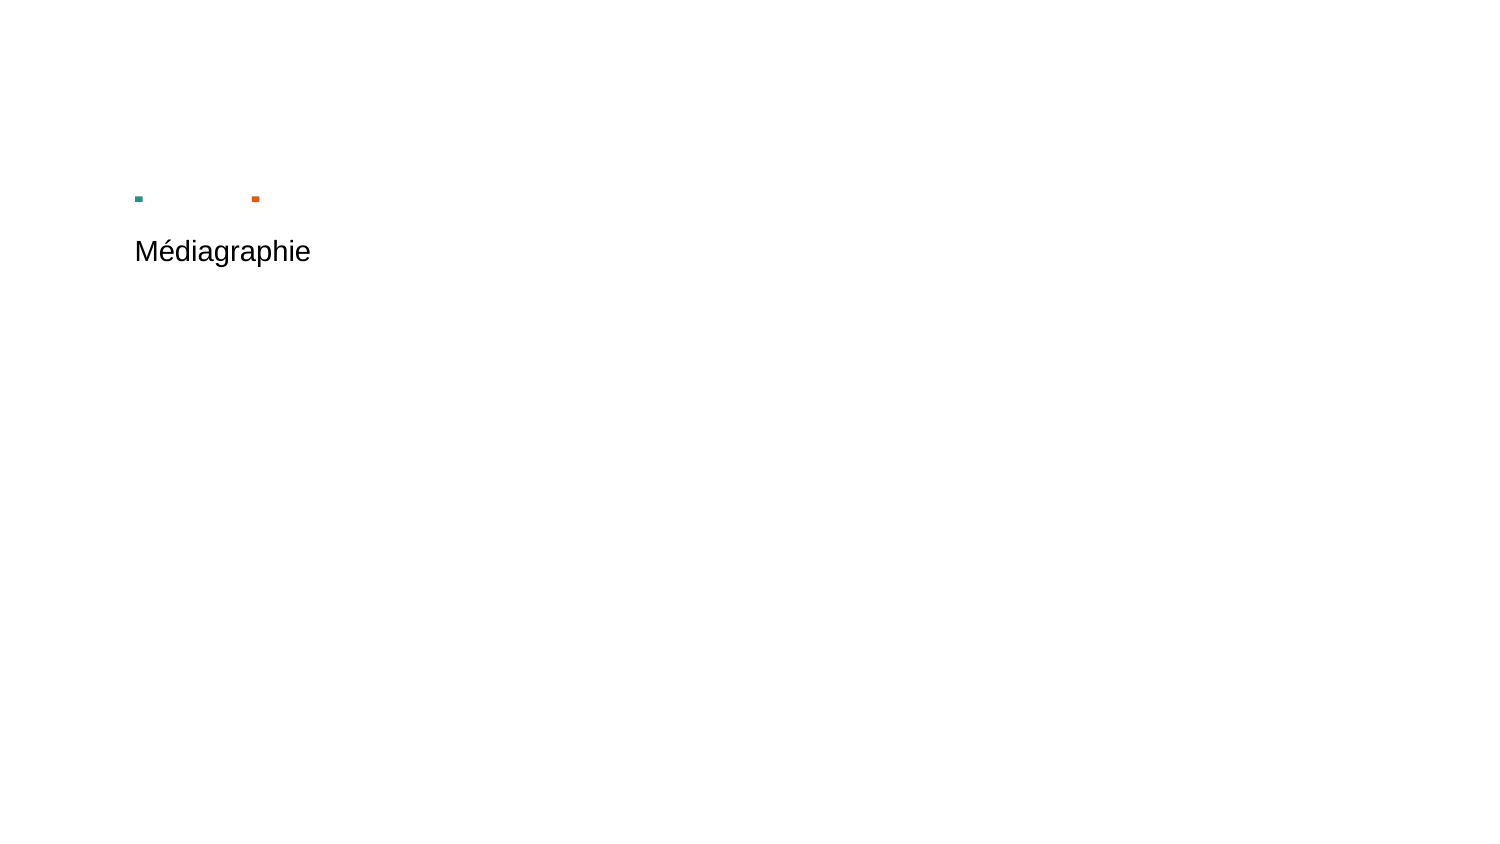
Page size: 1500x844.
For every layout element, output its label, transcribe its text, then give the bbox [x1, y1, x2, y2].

title Médiagraphie [119, 216, 1381, 490]
